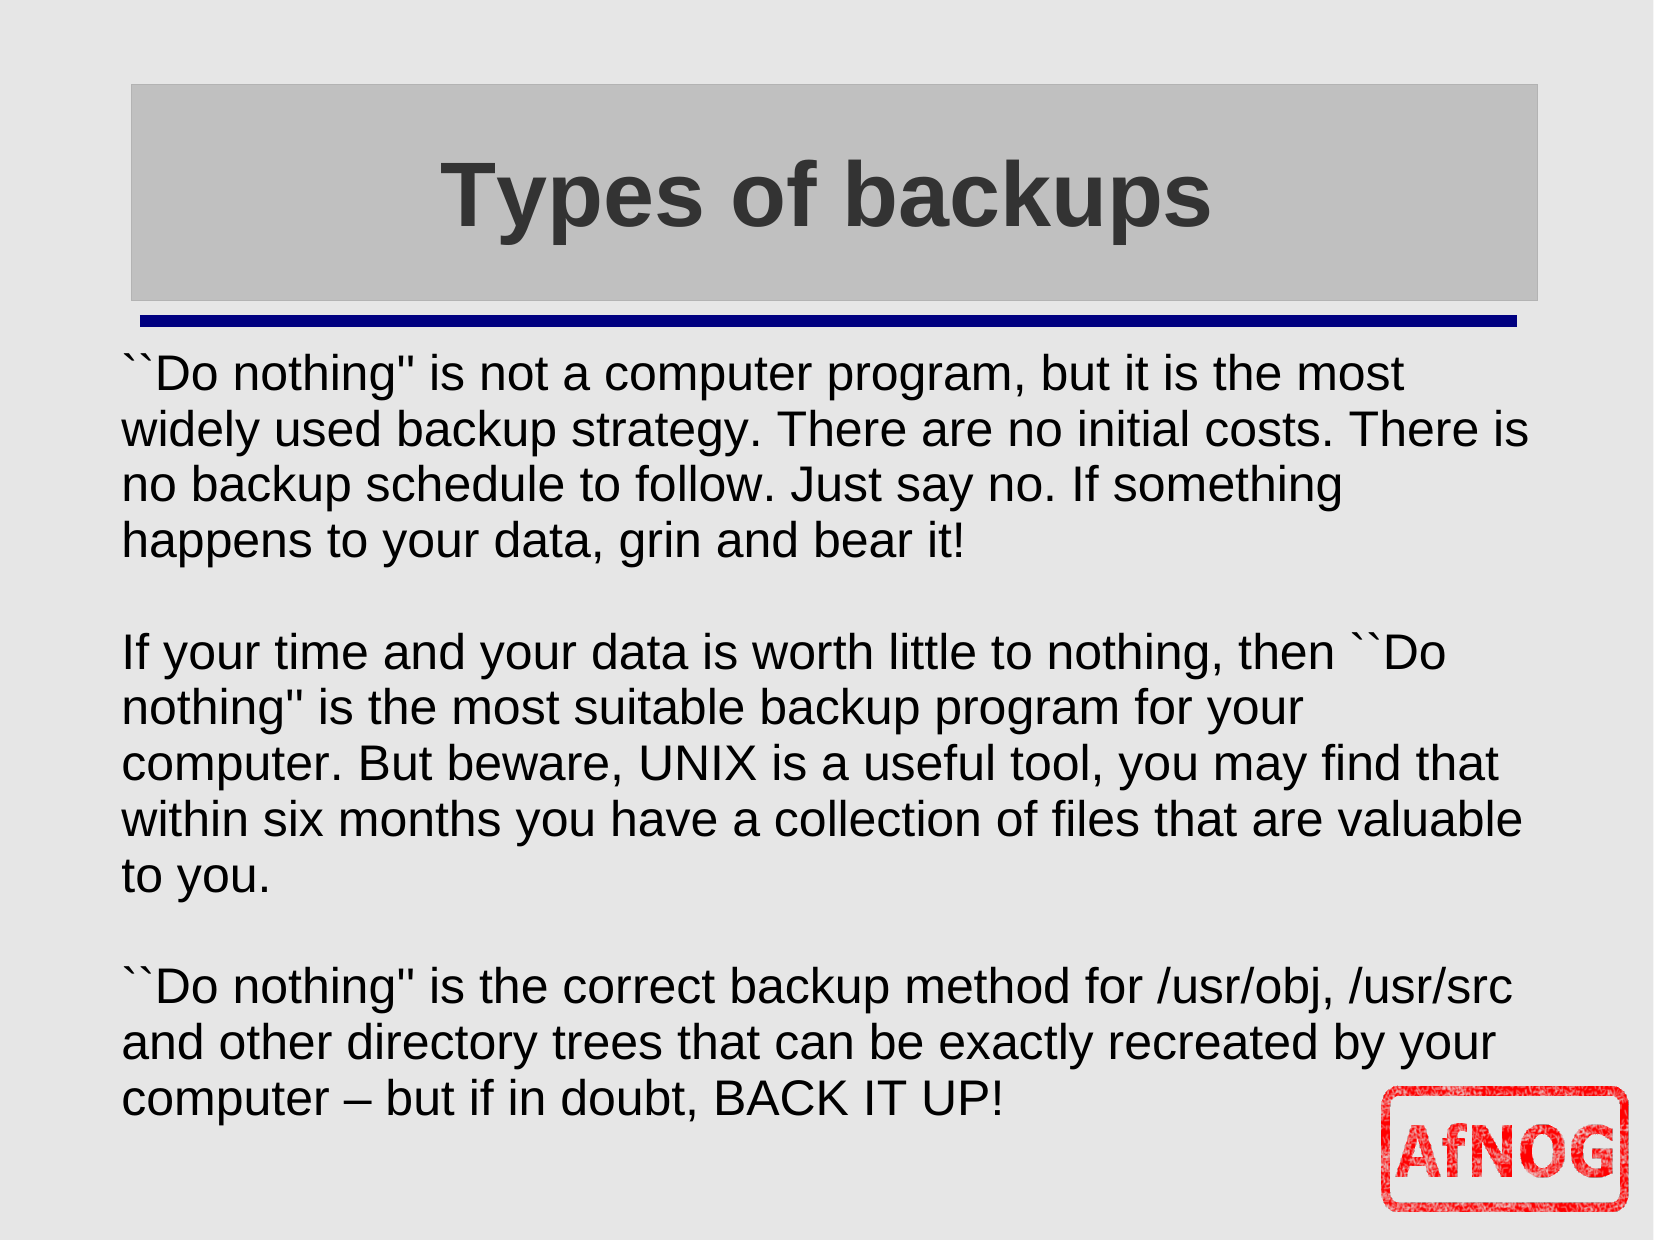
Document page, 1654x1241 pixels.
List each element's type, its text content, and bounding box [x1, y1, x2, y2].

picture [1381, 1085, 1629, 1212]
title Types of backups [121, 91, 1534, 299]
subtitle ``Do nothing'' is not a computer program, but it is the most widely used backup strategy. There are no initial costs. There is no backup schedule to follow. Just say no. If something happens to your data, grin and bear it! If your time and your data is worth little to nothing, then ``Do nothing'' is the most suitable backup program for your computer. But beware, UNIX is a useful tool, you may find that within six months you have a collection of files that are valuable to you. ``Do nothing'' is the correct backup method for /usr/obj, /usr/src and other directory trees that can be exactly recreated by your computer – but if in doubt, BACK IT UP! [121, 344, 1534, 1127]
